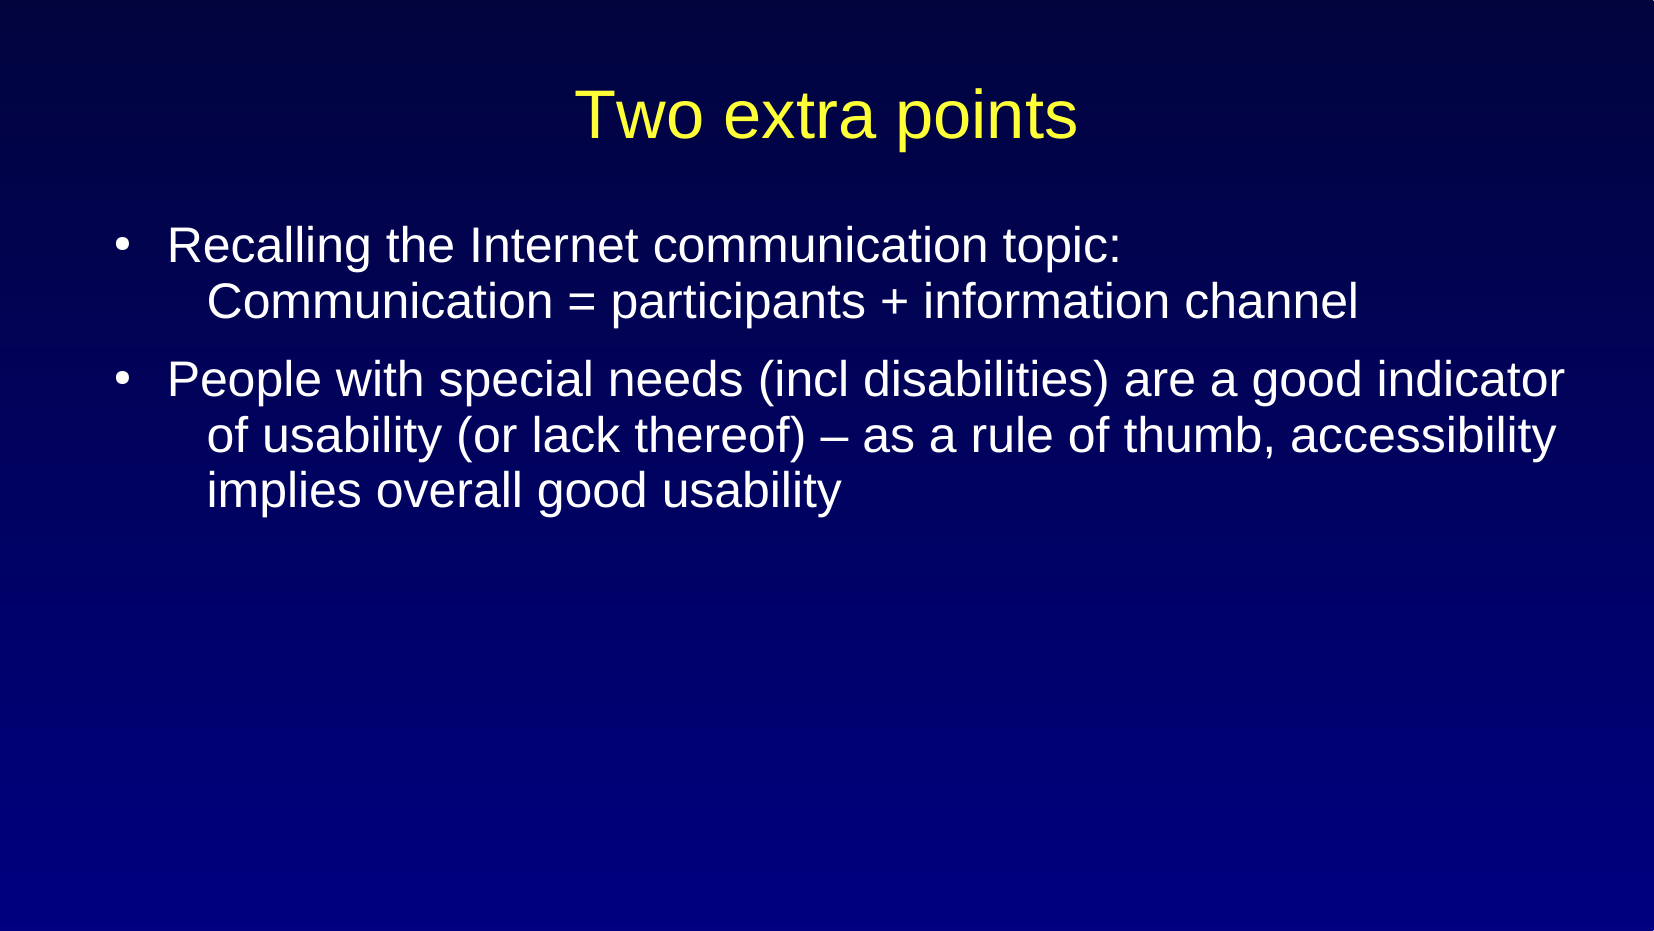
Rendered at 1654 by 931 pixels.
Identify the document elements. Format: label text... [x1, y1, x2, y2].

list Recalling the Internet communication topic: Communication = participants + information channel People with special needs (incl disabilities) are a good indicator of usability (or lack thereof) – as a rule of thumb, accessibility implies overall good usability [82, 217, 1571, 758]
title Two extra points [82, 37, 1571, 193]
